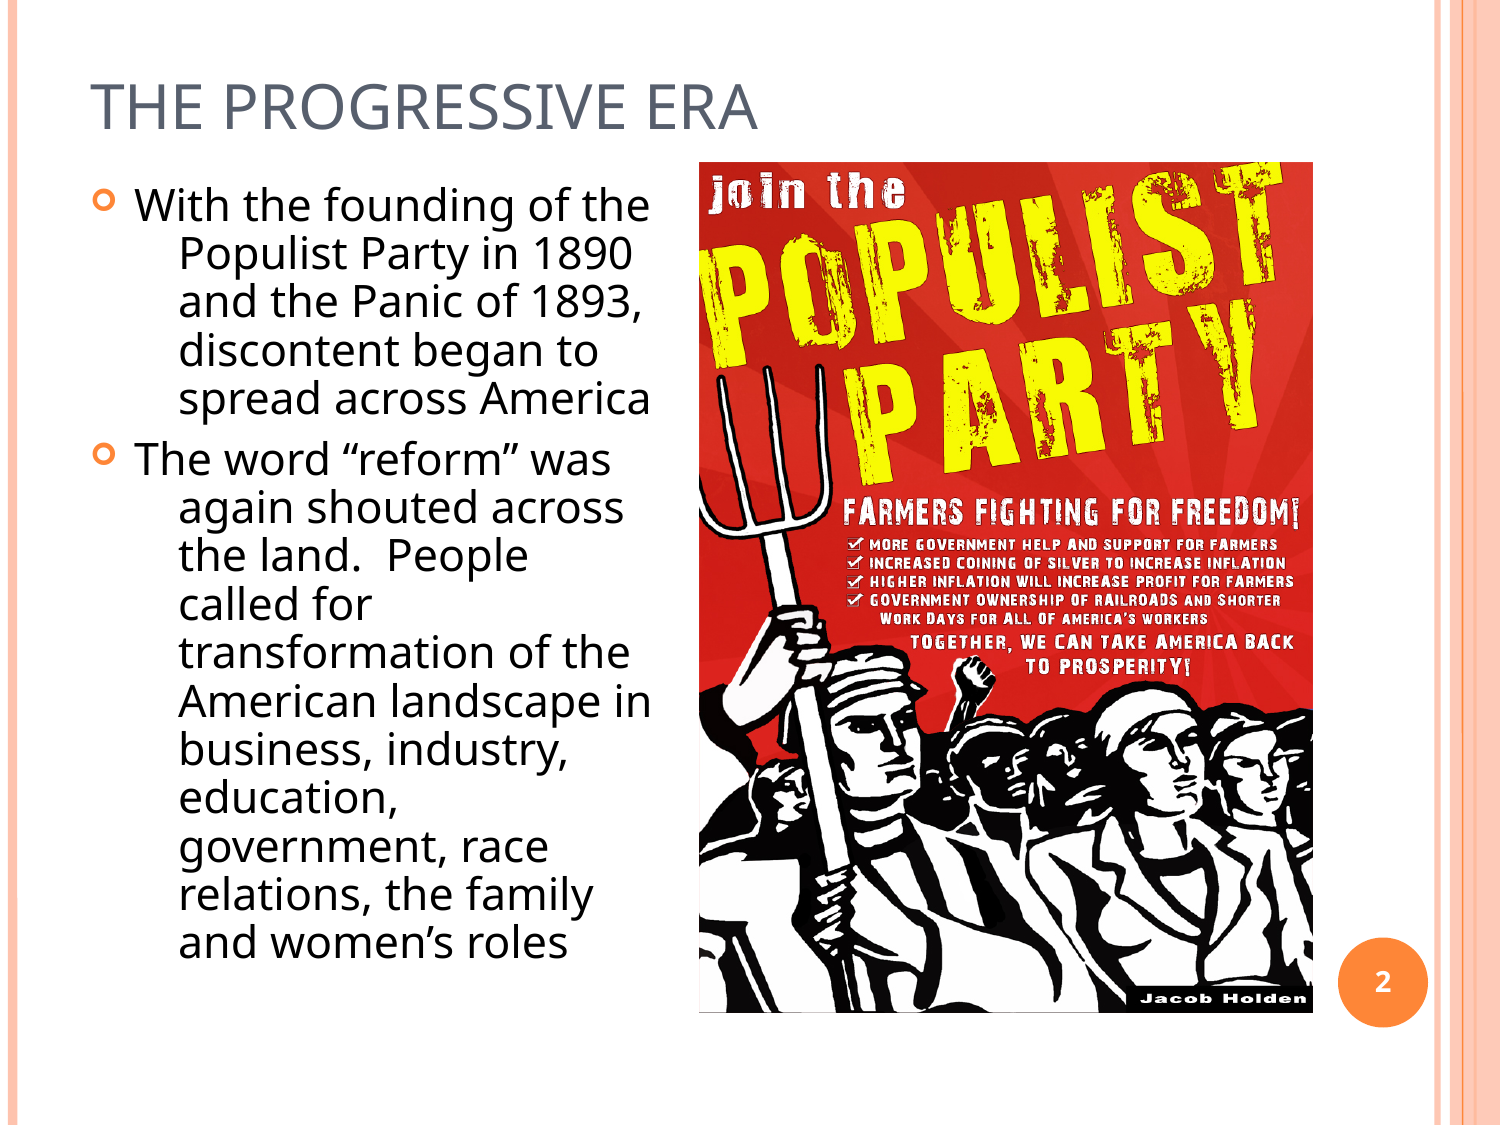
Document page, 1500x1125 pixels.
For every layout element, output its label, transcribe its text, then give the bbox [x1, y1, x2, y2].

list With the founding of the Populist Party in 1890 and the Panic of 1893, discontent began to spread across America The word “reform” was again shouted across the land. People called for transformation of the American landscape in business, industry, education, government, race relations, the family and women’s roles [75, 174, 676, 1013]
text_box 2 [1333, 940, 1434, 1027]
picture [699, 162, 1313, 1013]
title The Progressive Era [75, 45, 1300, 150]
